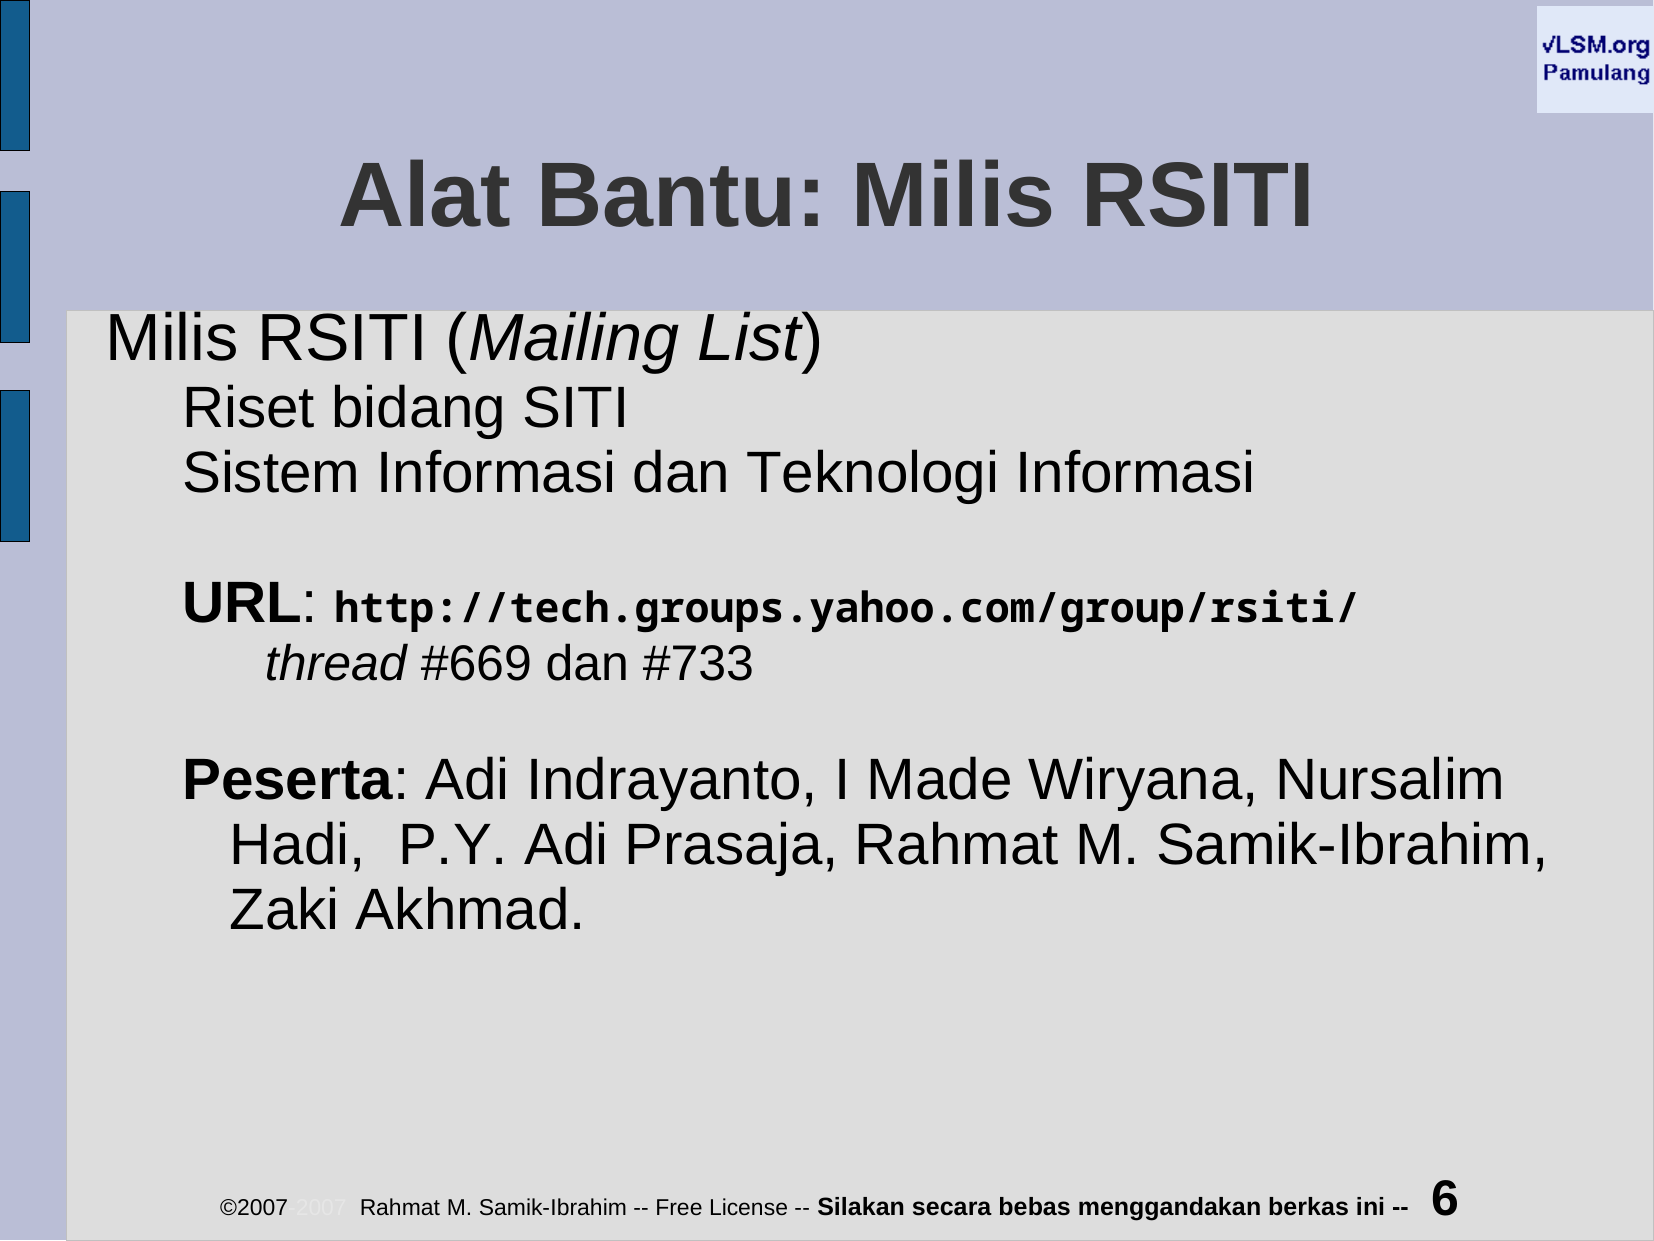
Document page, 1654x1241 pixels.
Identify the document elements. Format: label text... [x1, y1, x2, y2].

title Alat Bantu: Milis RSITI [121, 98, 1534, 291]
list Milis RSITI (Mailing List) Riset bidang SITI Sistem Informasi dan Teknologi Informasi URL: http://tech.groups.yahoo.com/group/rsiti/ thread #669 dan #733 Peserta: Adi Indrayanto, I Made Wiryana, Nursalim Hadi, P.Y. Adi Prasaja, Rahmat M. Samik-Ibrahim, Zaki Akhmad. [87, 300, 1613, 1067]
picture [1537, 6, 1654, 113]
